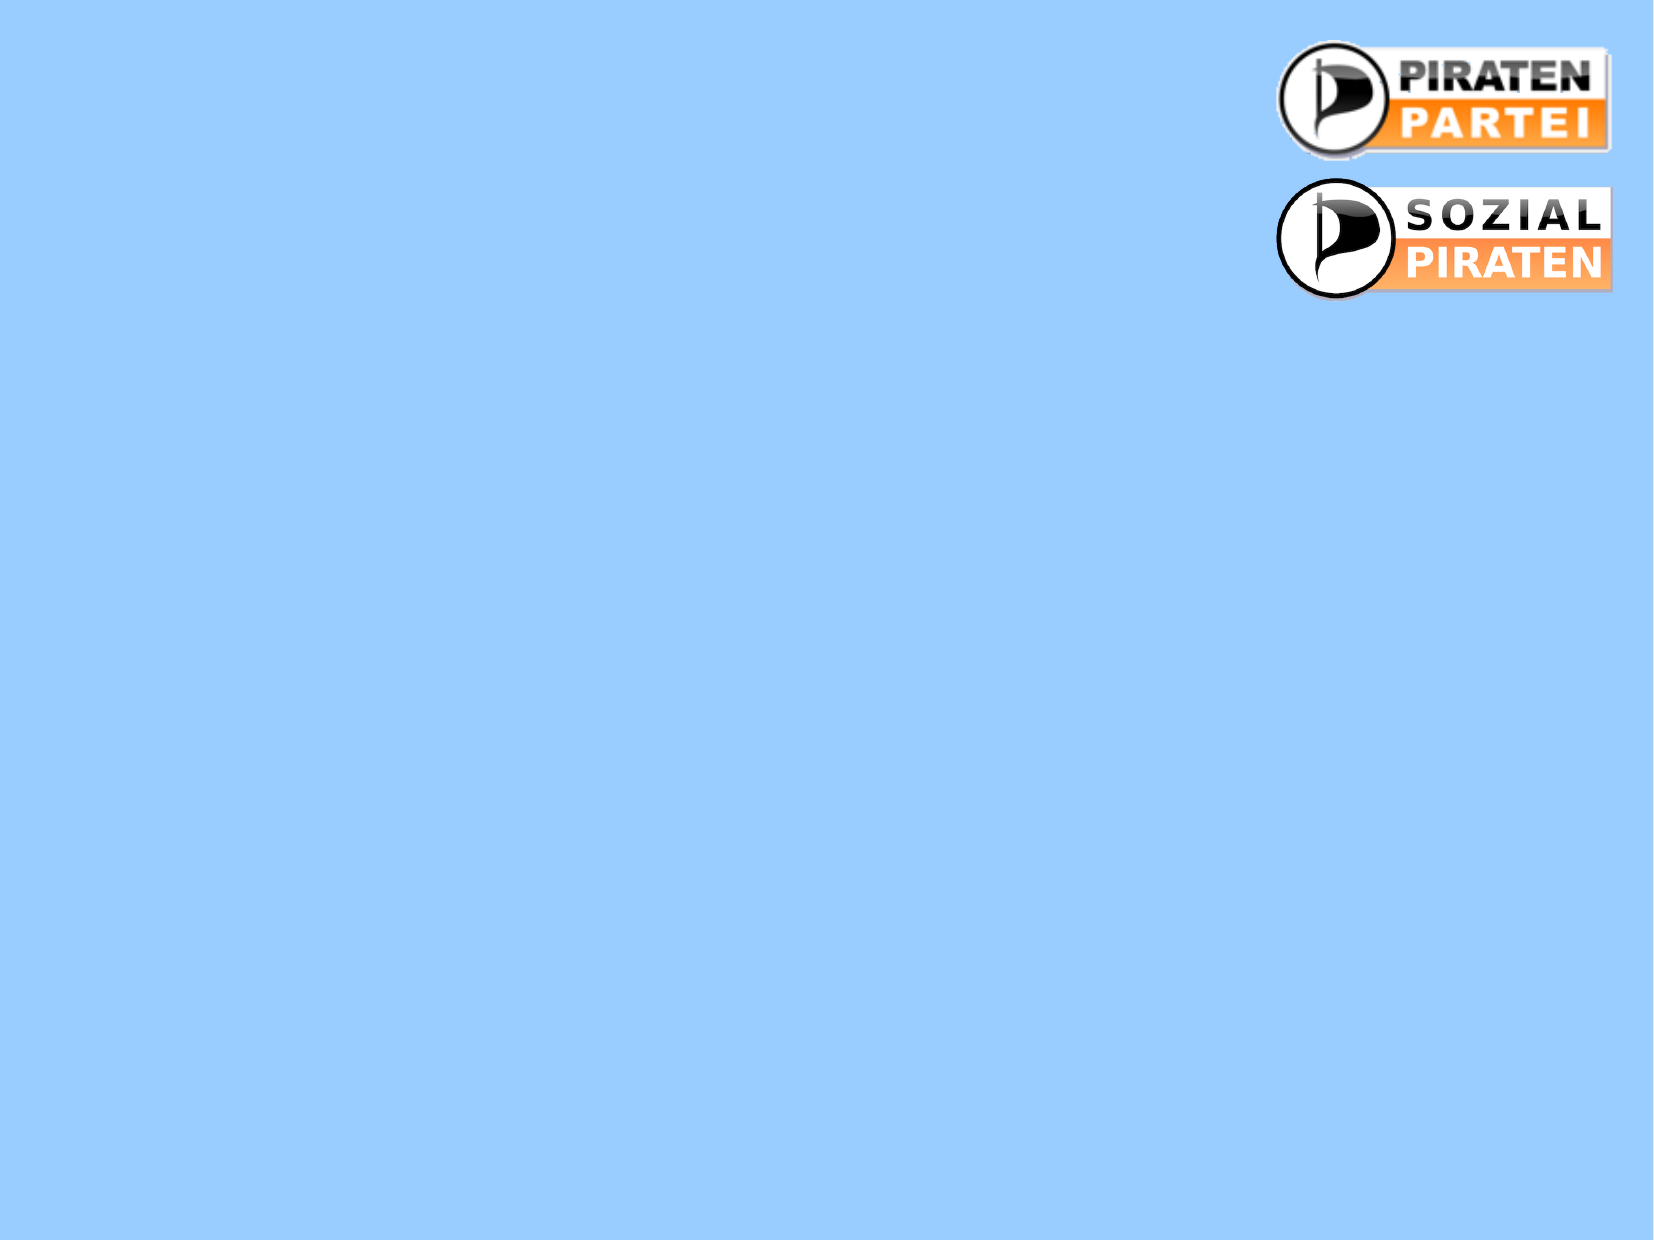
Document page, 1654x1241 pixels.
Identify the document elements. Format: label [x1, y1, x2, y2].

picture [1275, 40, 1614, 163]
picture [1275, 177, 1614, 302]
